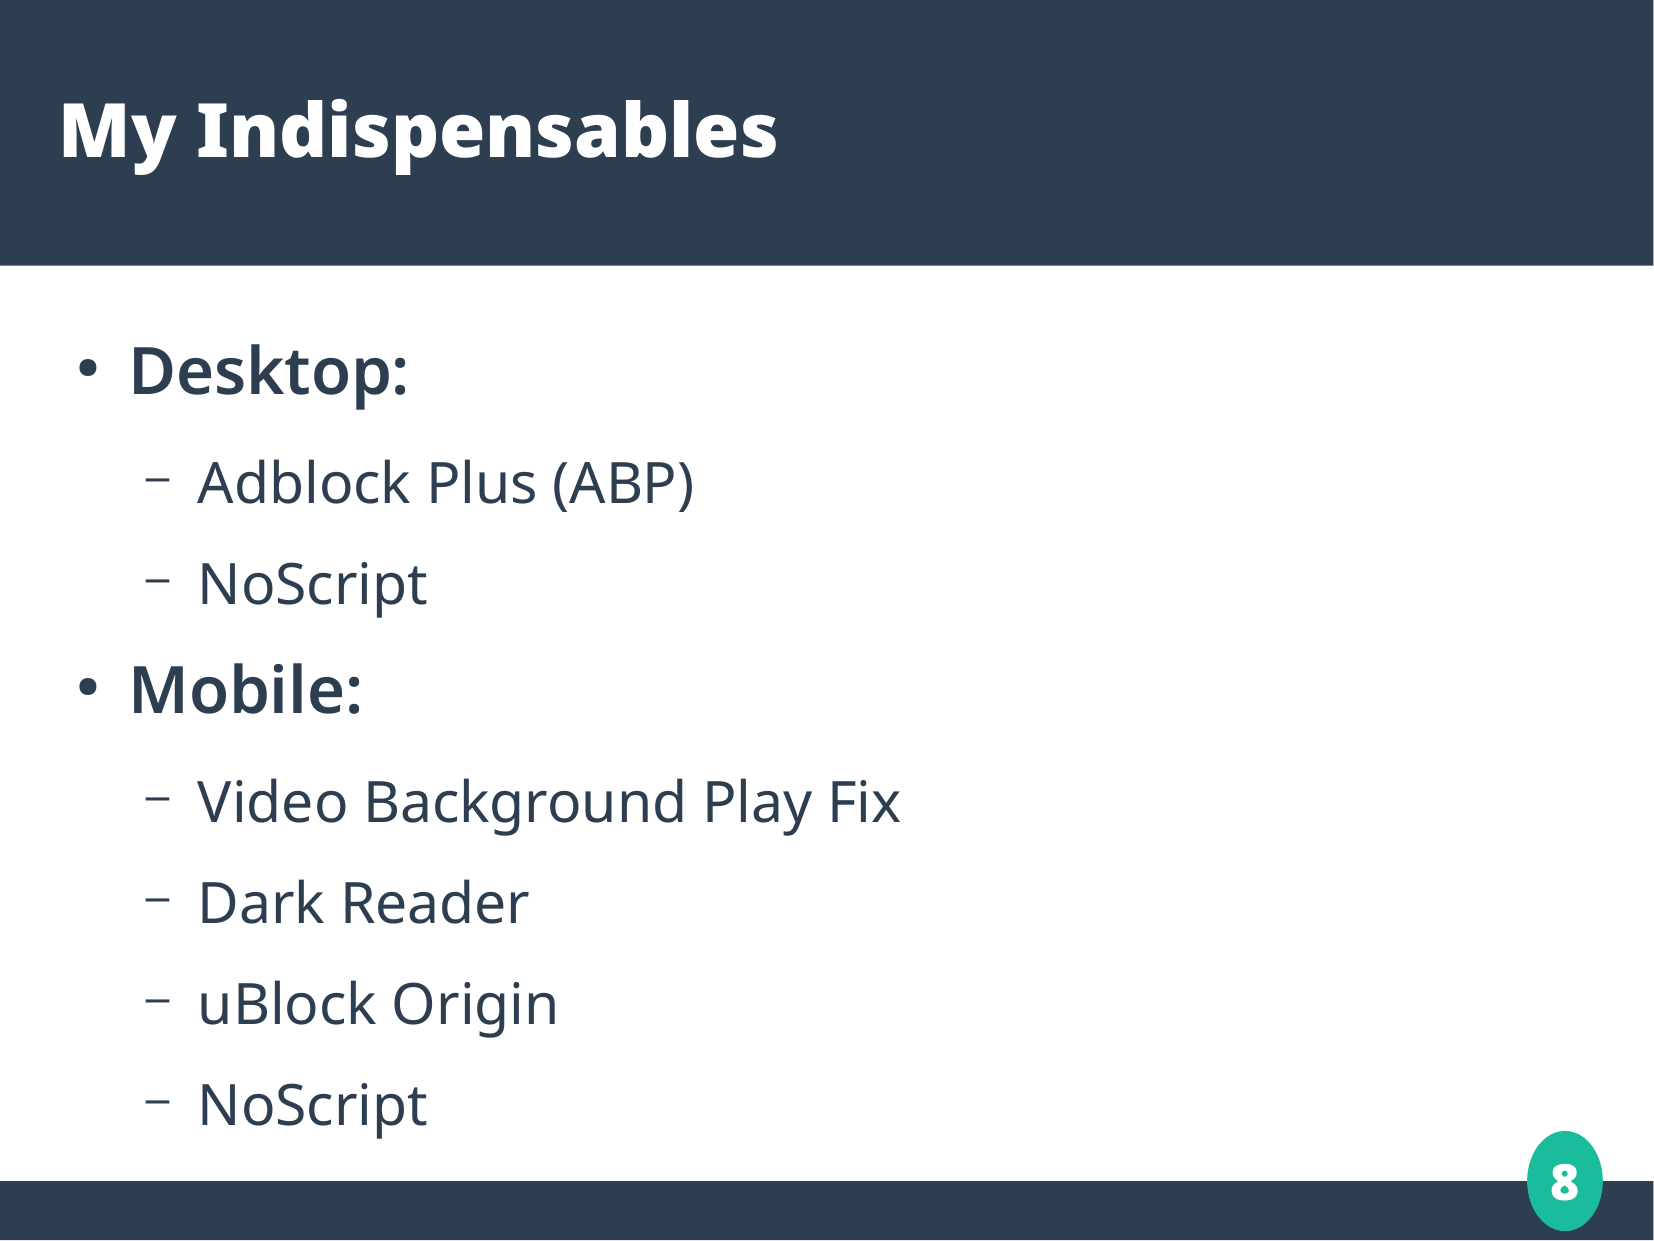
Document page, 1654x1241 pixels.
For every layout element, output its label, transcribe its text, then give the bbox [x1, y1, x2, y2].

list Desktop: Adblock Plus (ABP) NoScript Mobile: Video Background Play Fix Dark Reader uBlock Origin NoScript [59, 324, 1595, 1152]
title My Indispensables [59, 49, 1595, 207]
